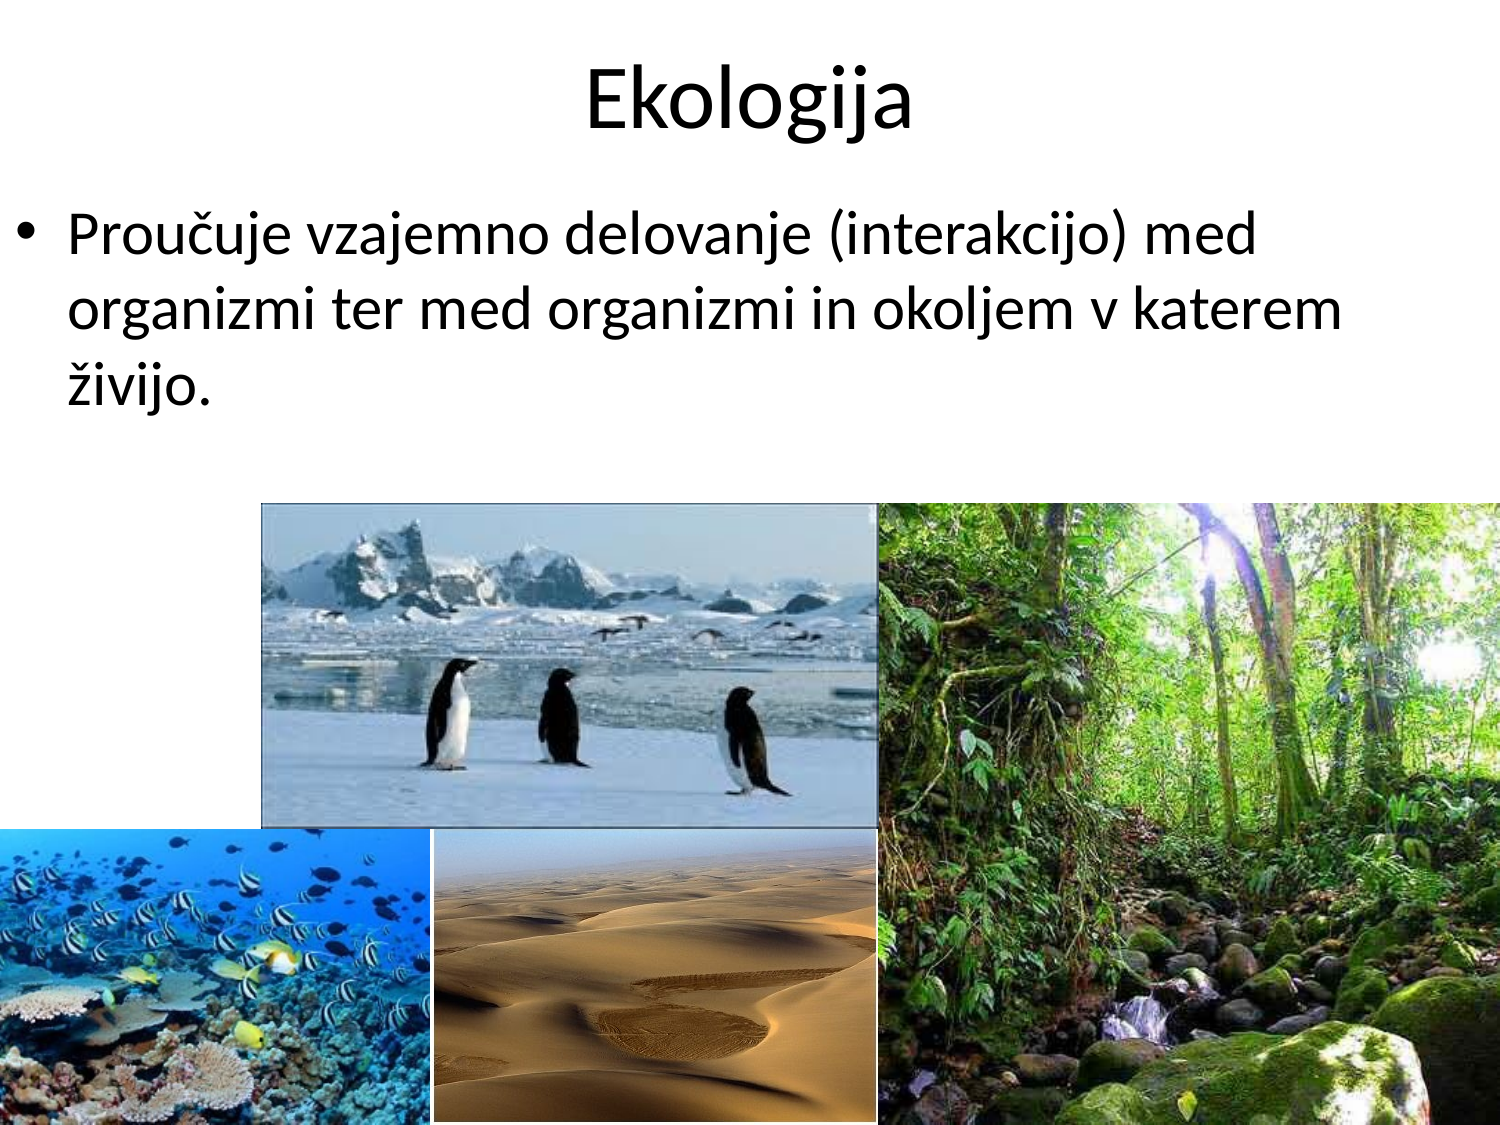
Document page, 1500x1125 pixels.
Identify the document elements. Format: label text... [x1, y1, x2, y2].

list Proučuje vzajemno delovanje (interakcijo) med organizmi ter med organizmi in okoljem v katerem živijo. [0, 184, 1500, 426]
picture [0, 503, 1500, 1125]
title Ekologija [75, 0, 1425, 184]
